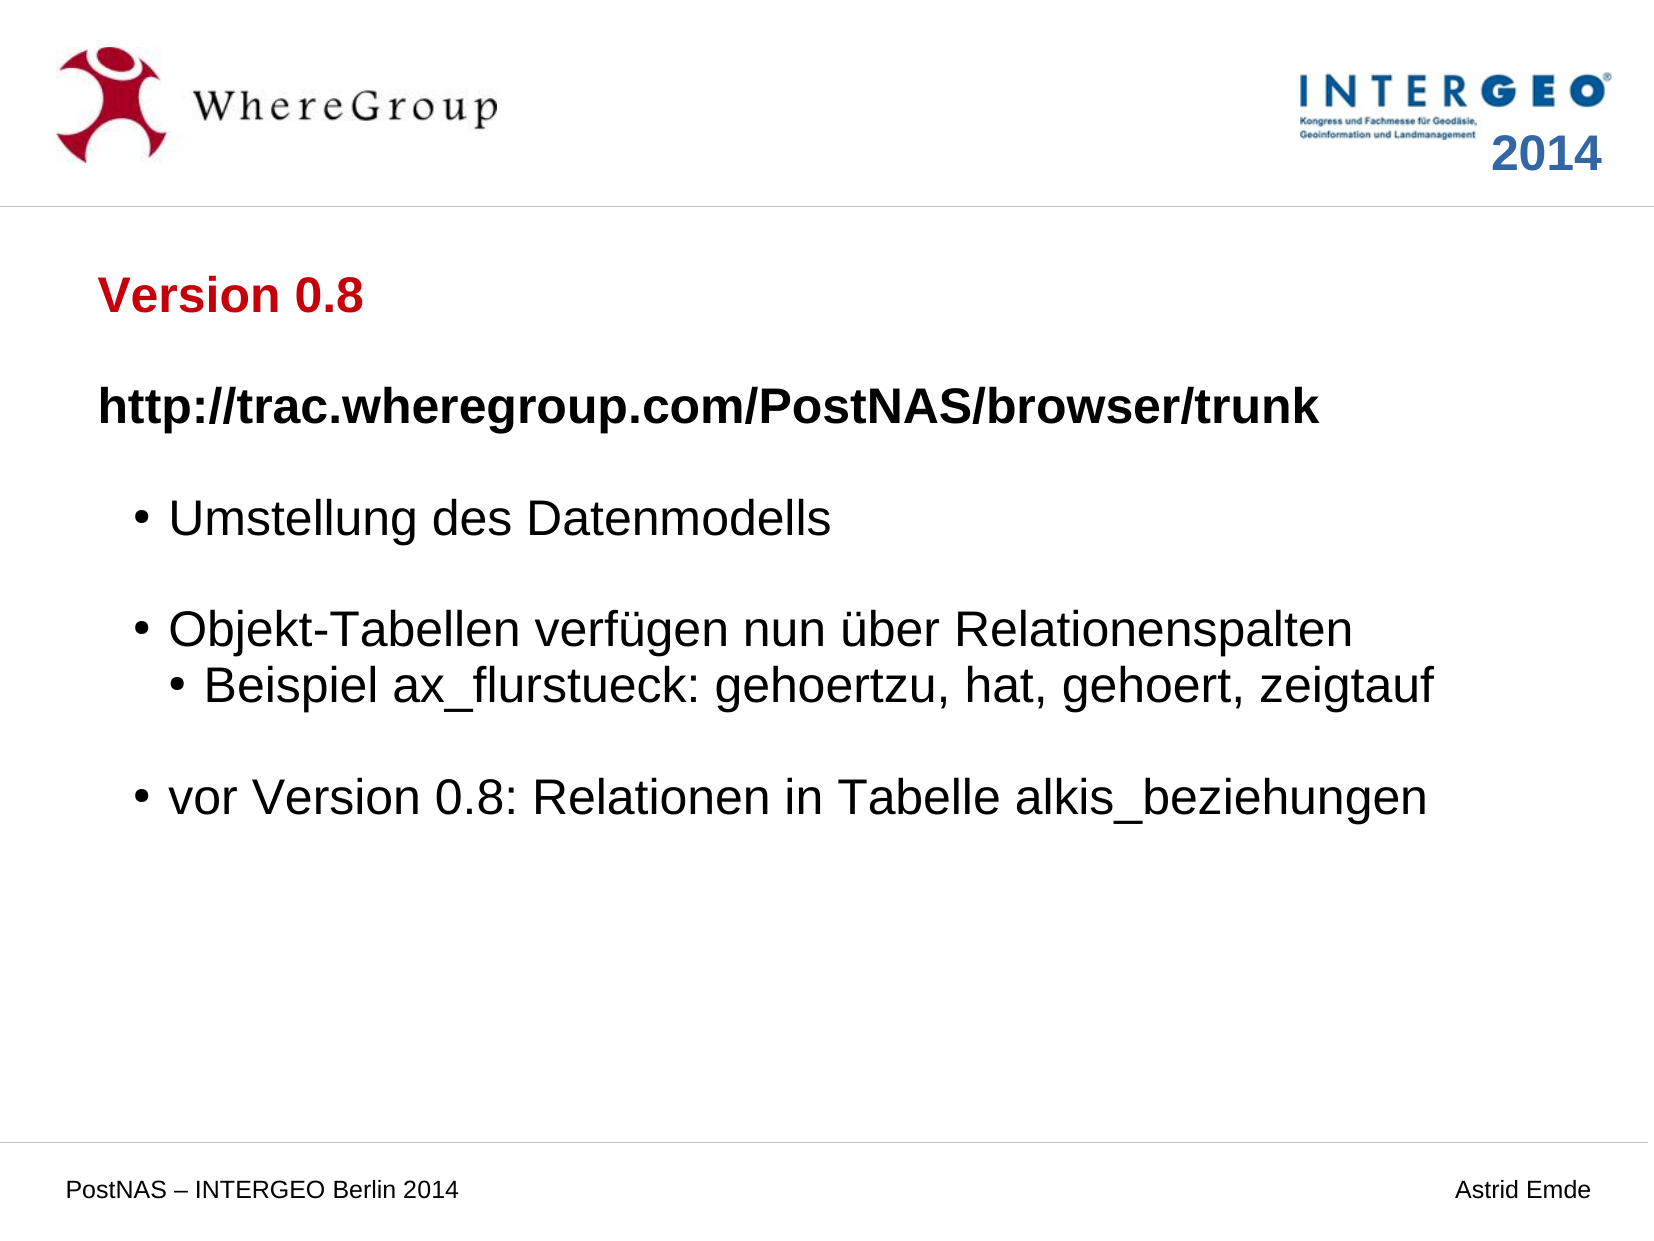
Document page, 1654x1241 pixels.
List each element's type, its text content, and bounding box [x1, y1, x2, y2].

text_box Version 0.8 http://trac.wheregroup.com/PostNAS/browser/trunk Umstellung des Datenmodells Objekt-Tabellen verfügen nun über Relationenspalten Beispiel ax_flurstueck: gehoertzu, hat, gehoert, zeigtauf vor Version 0.8: Relationen in Tabelle alkis_beziehungen [82, 259, 1595, 1087]
picture [1299, 29, 1613, 185]
picture [56, 47, 497, 163]
